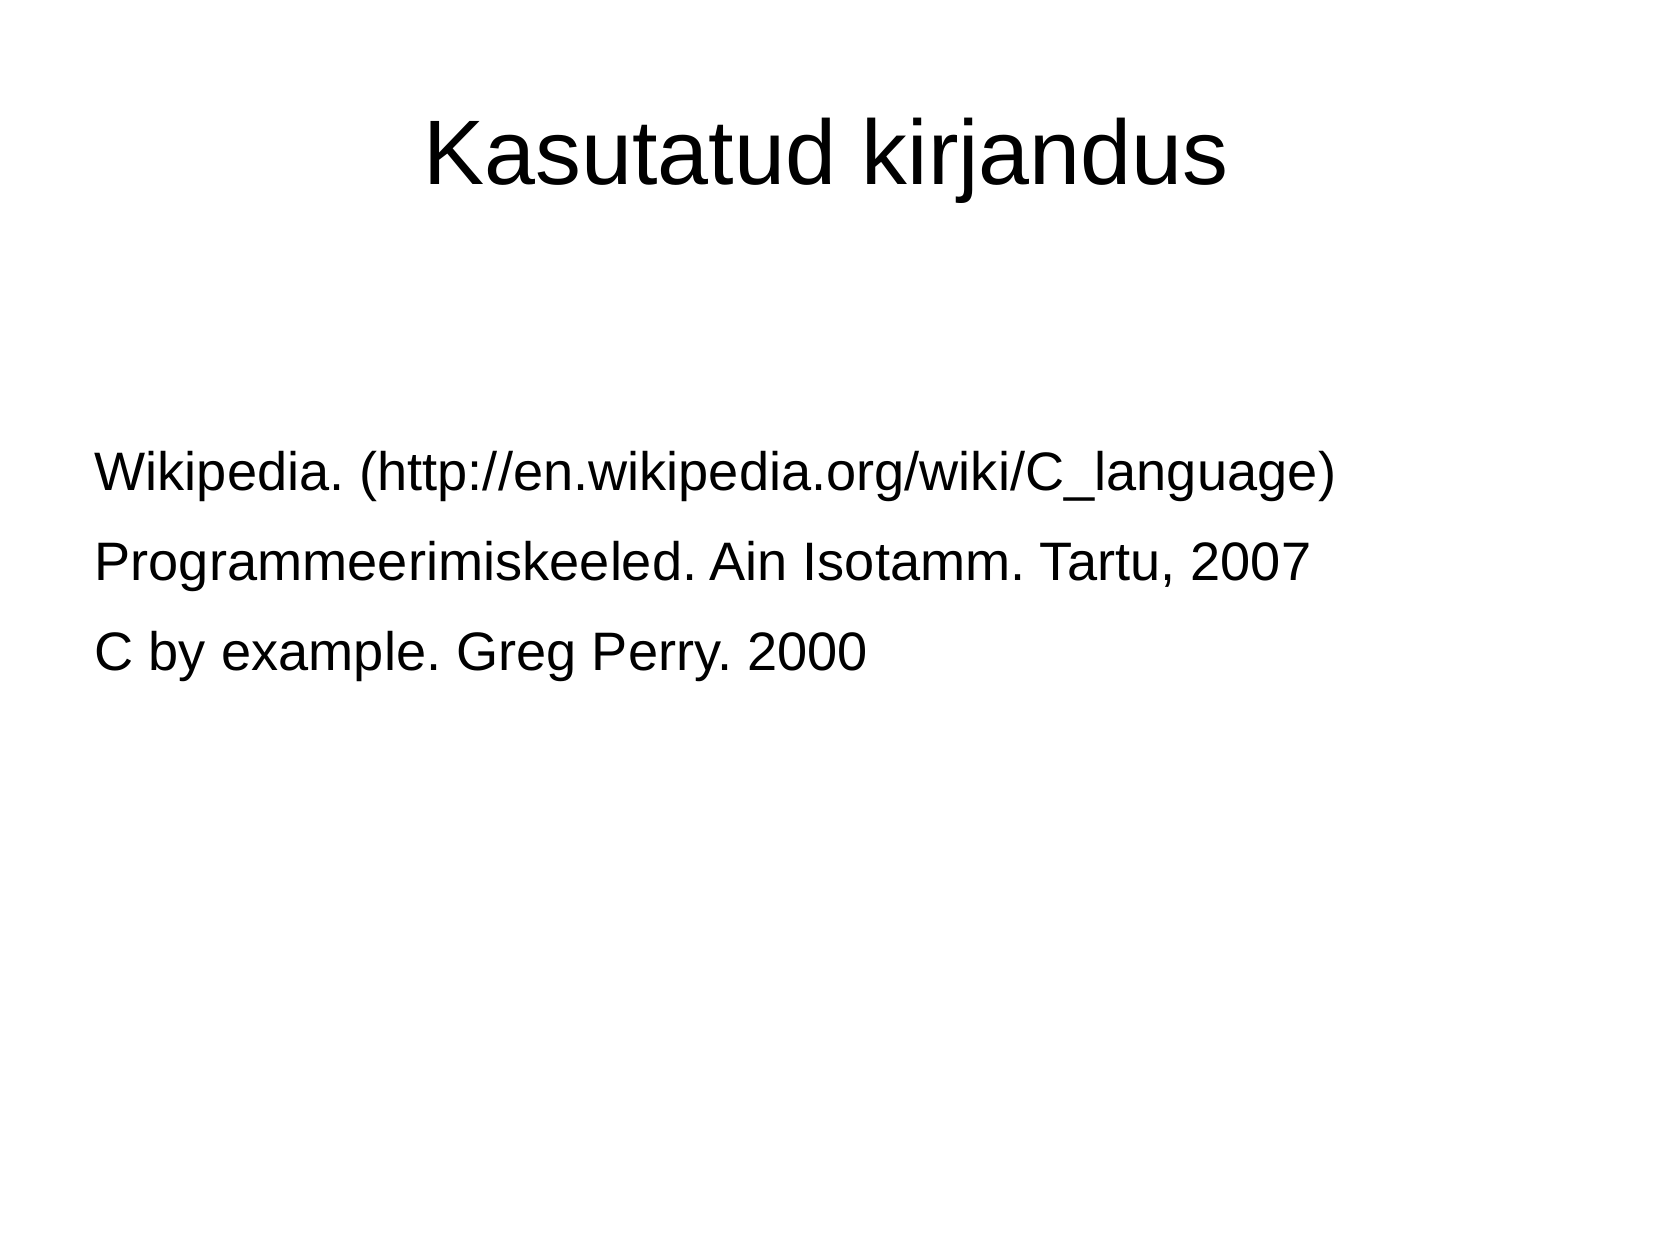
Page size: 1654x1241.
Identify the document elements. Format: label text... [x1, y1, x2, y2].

title Kasutatud kirjandus [82, 56, 1571, 250]
list Wikipedia. (http://en.wikipedia.org/wiki/C_language) Programmeerimiskeeled. Ain Isotamm. Tartu, 2007 C by example. Greg Perry. 2000 [76, 441, 1566, 683]
